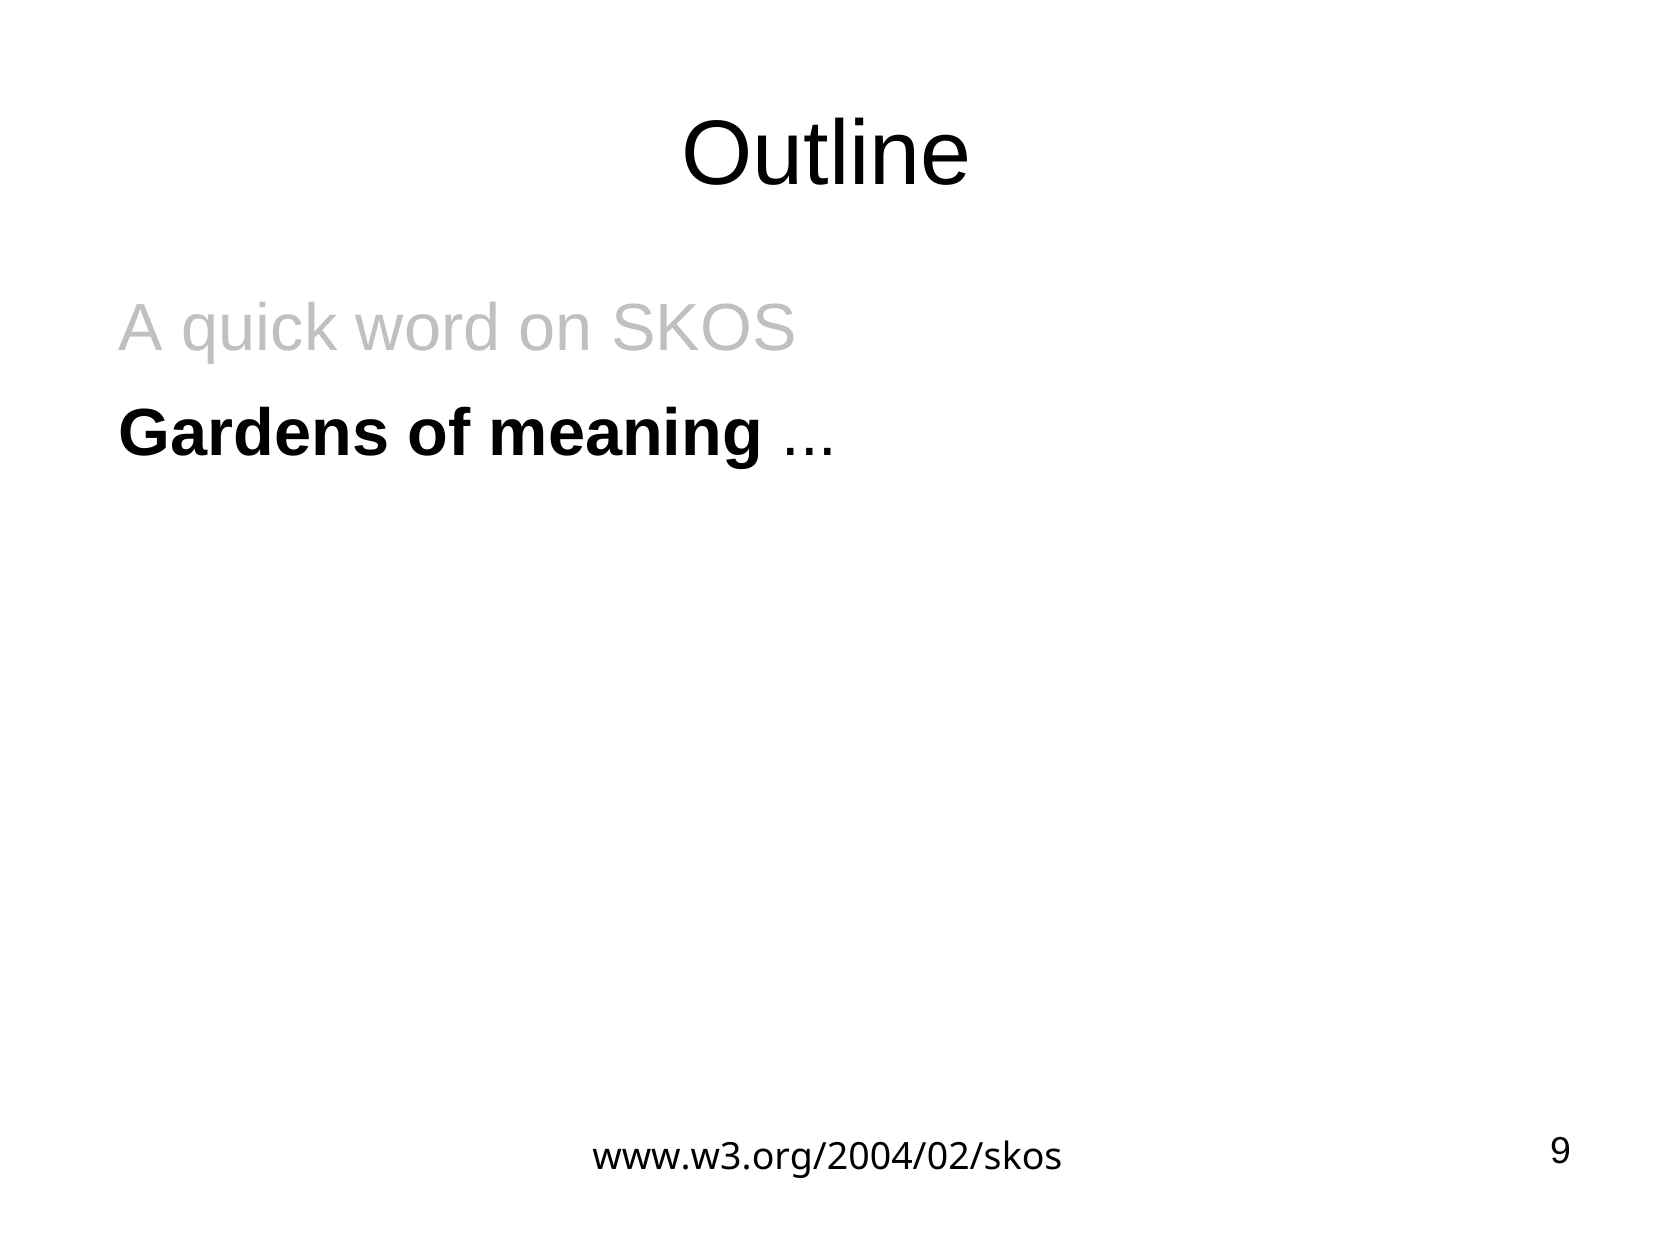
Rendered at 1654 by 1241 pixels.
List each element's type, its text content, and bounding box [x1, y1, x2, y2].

list A quick word on SKOS Gardens of meaning ... [82, 290, 1571, 1109]
title Outline [82, 49, 1571, 257]
